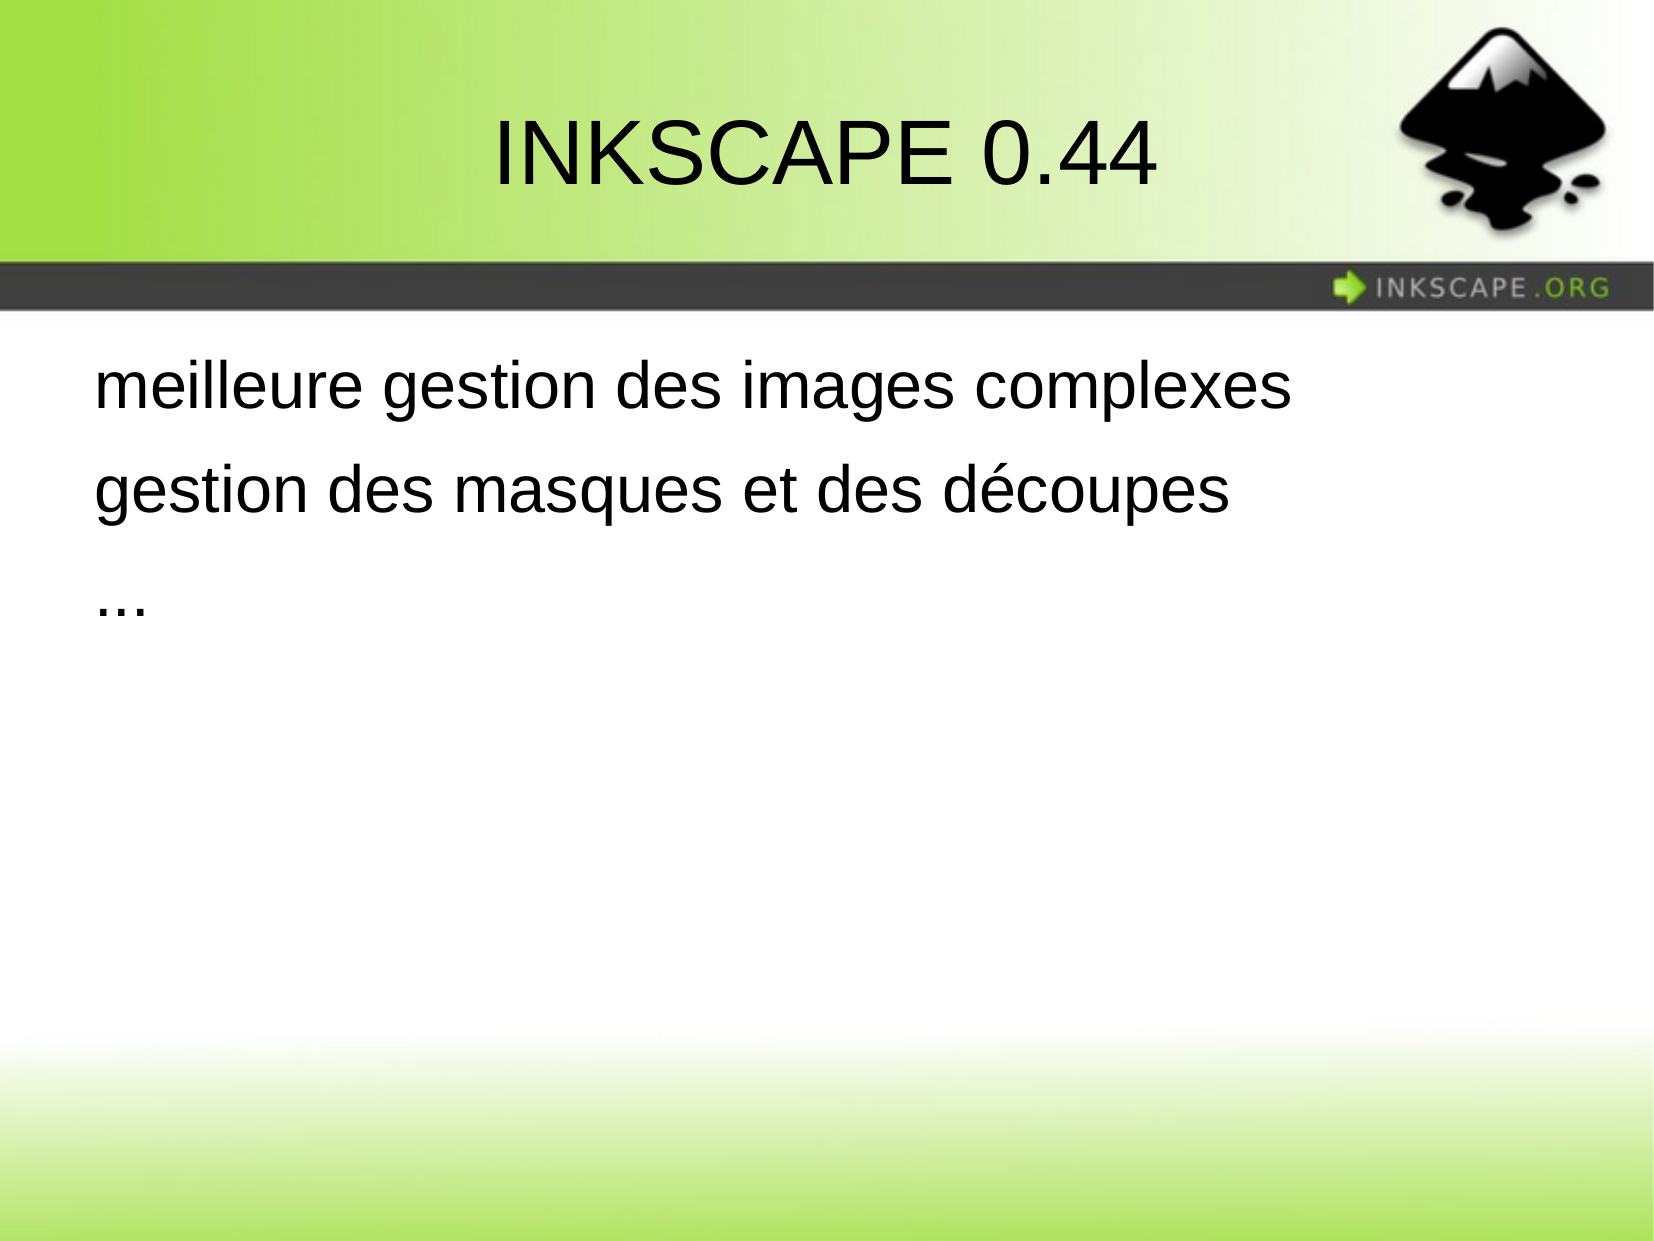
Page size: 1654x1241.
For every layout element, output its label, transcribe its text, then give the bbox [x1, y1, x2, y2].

title INKSCAPE 0.44 [82, 49, 1571, 257]
picture [0, 0, 1654, 1241]
list meilleure gestion des images complexes gestion des masques et des découpes ... [76, 347, 1565, 1152]
